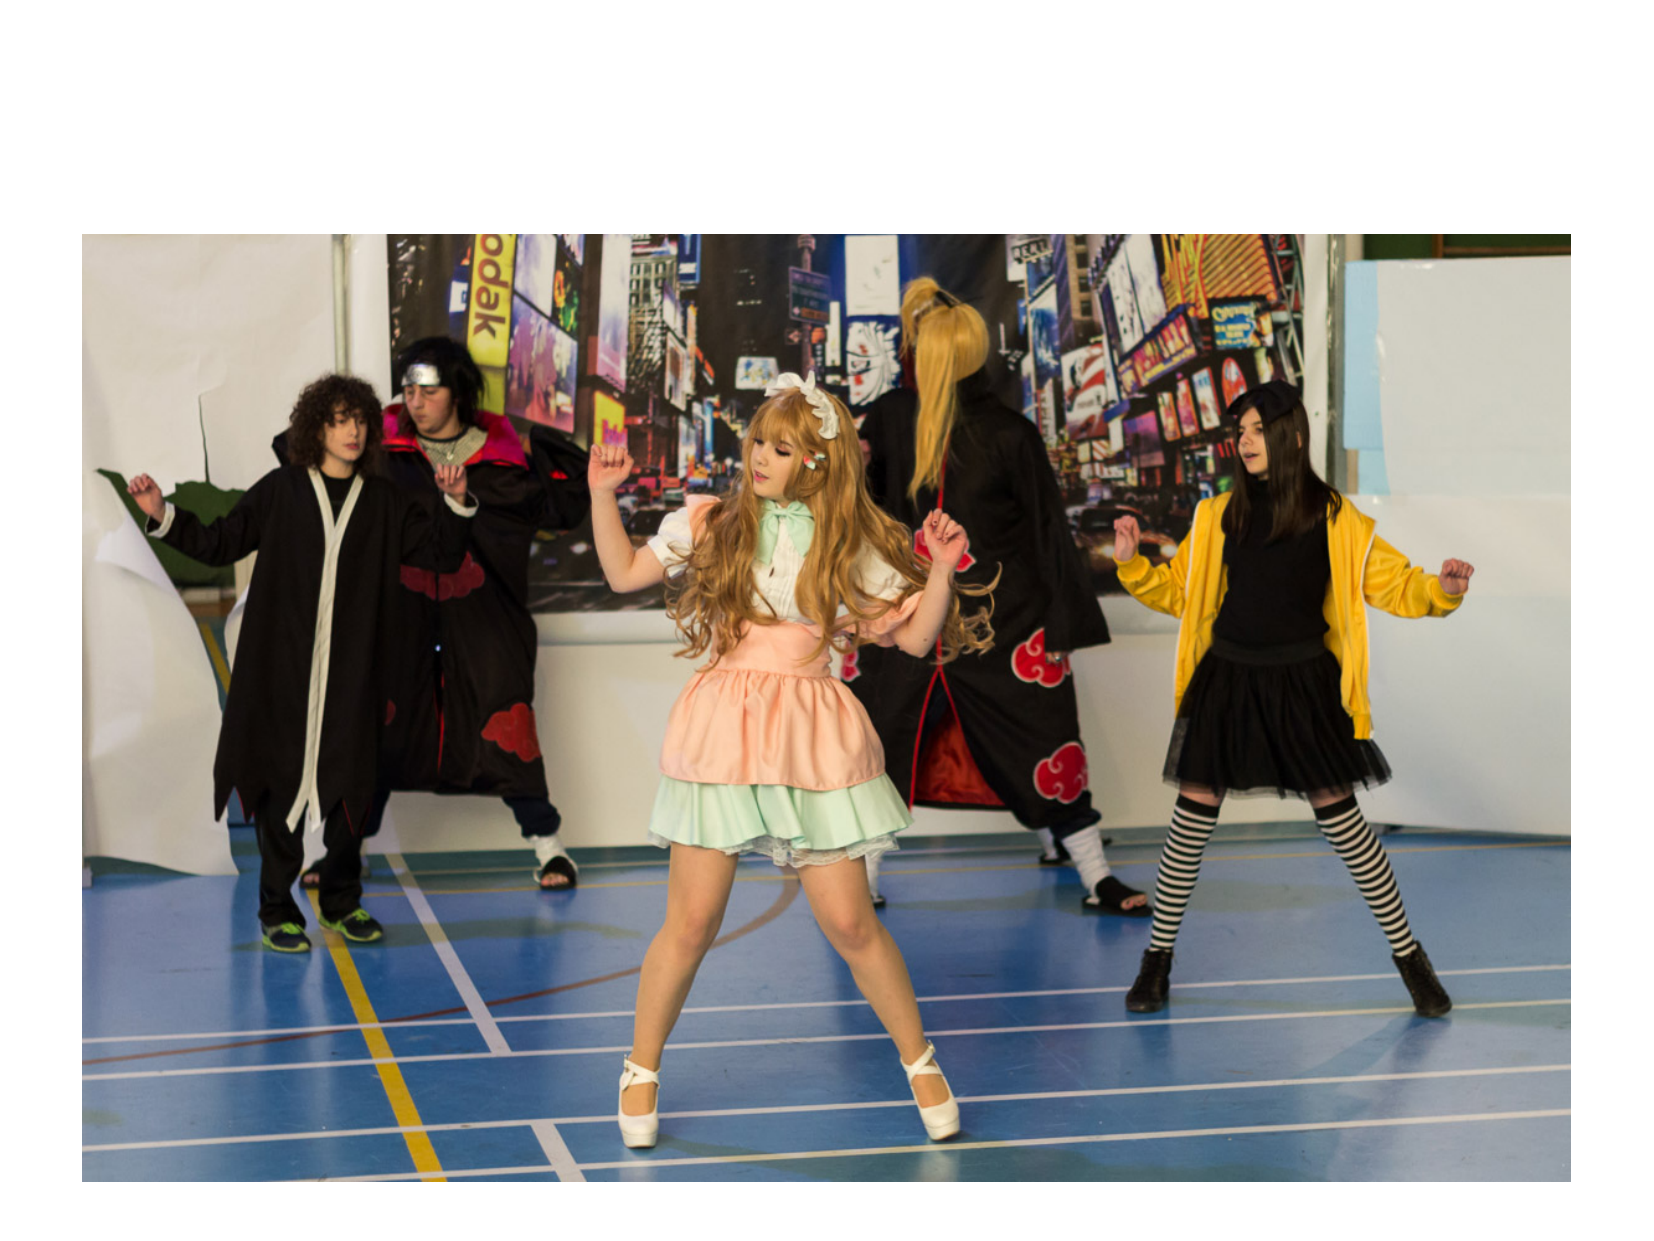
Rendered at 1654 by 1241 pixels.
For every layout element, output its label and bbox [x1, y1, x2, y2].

picture [82, 234, 1571, 1182]
